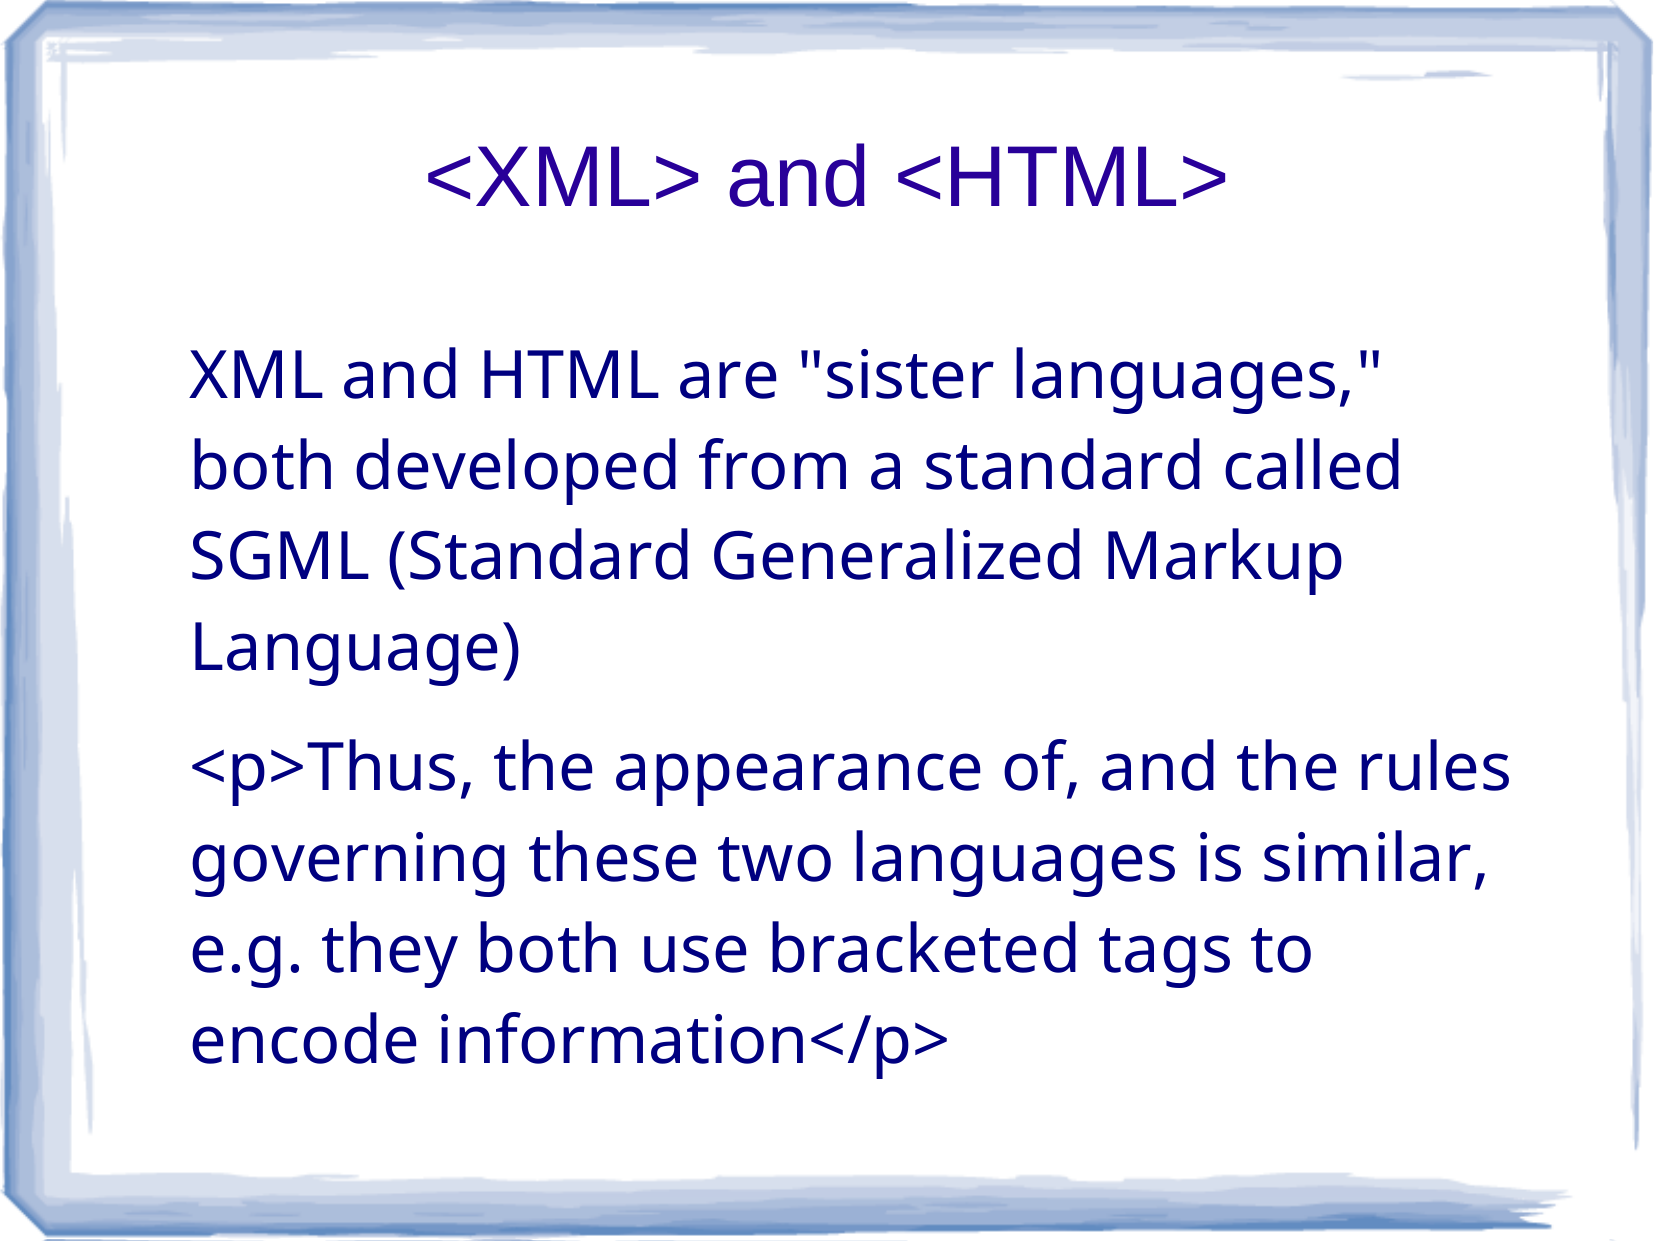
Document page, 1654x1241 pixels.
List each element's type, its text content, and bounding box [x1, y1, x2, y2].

list XML and HTML are "sister languages," both developed from a standard called SGML (Standard Generalized Markup Language) <p>Thus, the appearance of, and the rules governing these two languages is similar, e.g. they both use bracketed tags to encode information</p> [118, 327, 1531, 1109]
title <XML> and <HTML> [121, 73, 1534, 281]
picture [0, 0, 1654, 1241]
